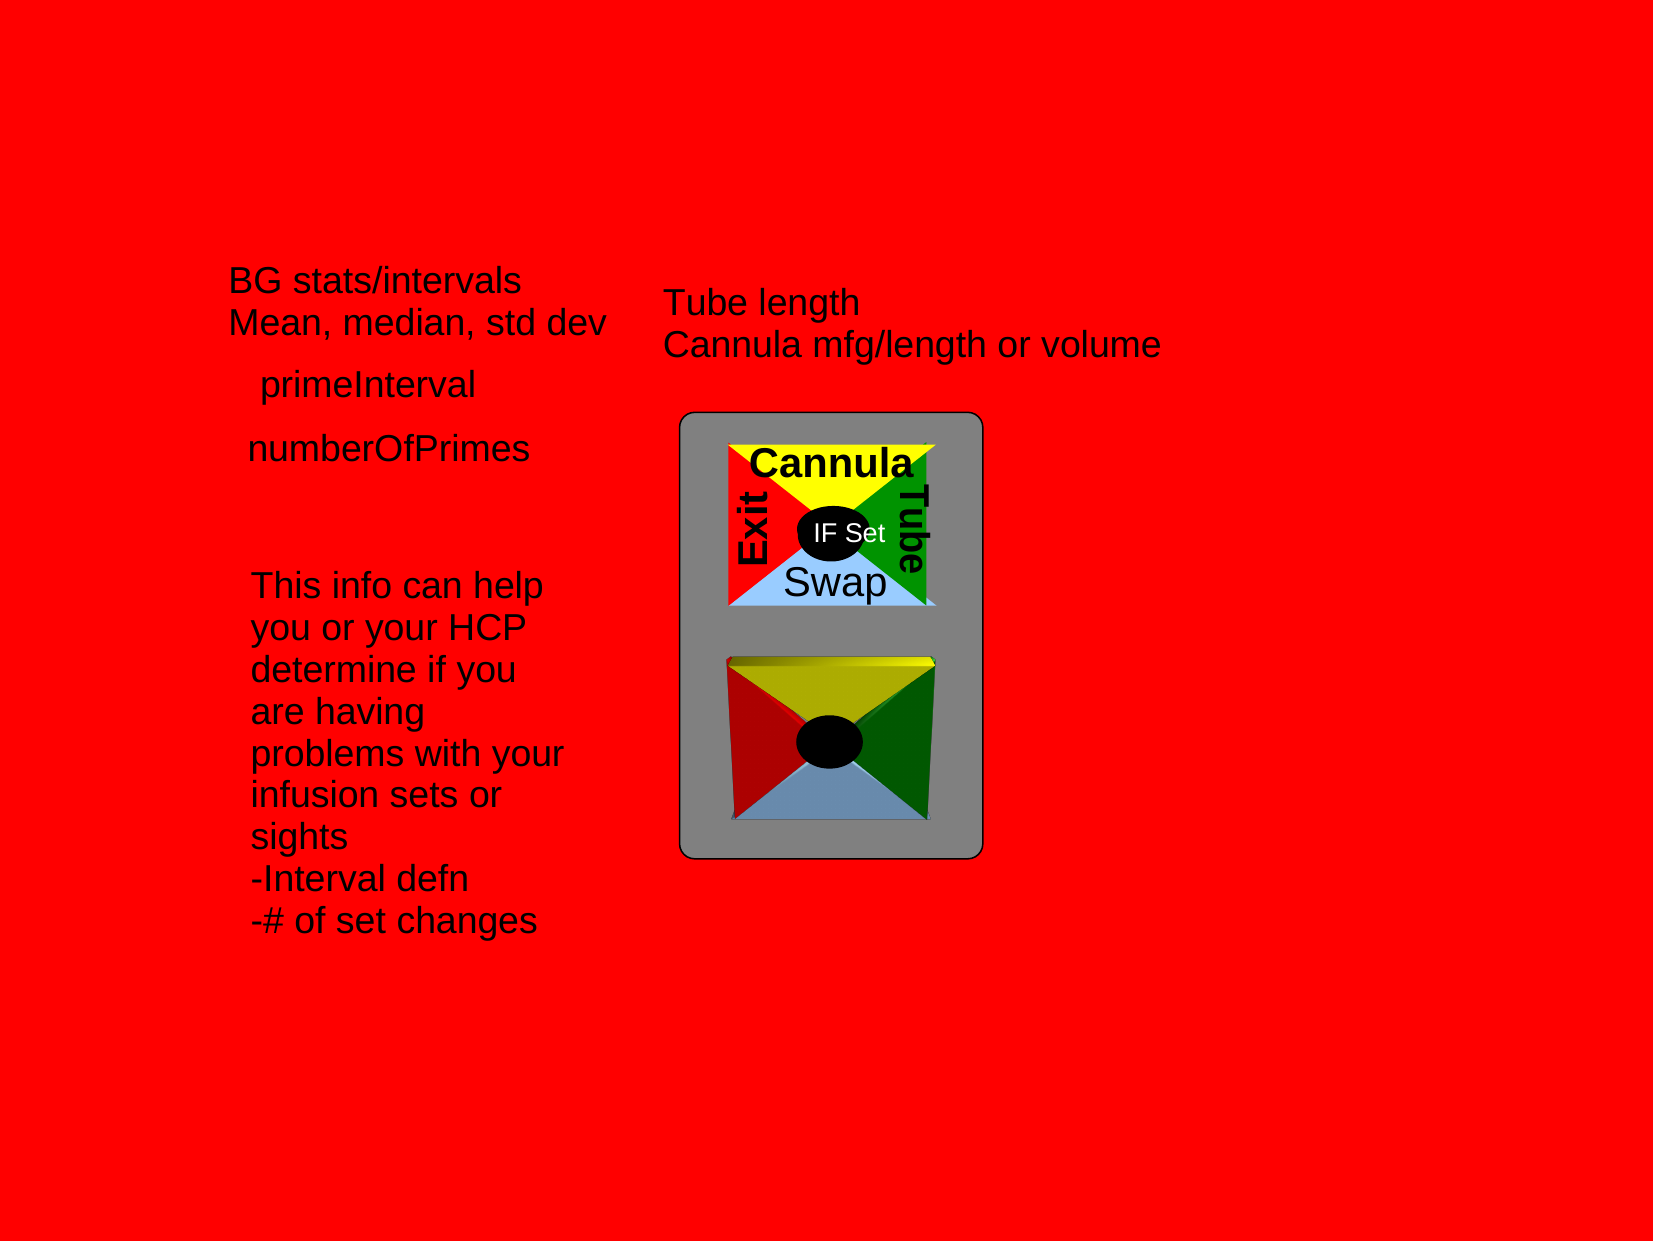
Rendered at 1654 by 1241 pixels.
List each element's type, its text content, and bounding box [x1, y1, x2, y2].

text_box Tube length Cannula mfg/length or volume [648, 275, 1188, 374]
text_box Swap [775, 549, 896, 582]
text_box BG stats/intervals Mean, median, std dev [213, 252, 672, 352]
text_box Cannula [765, 430, 898, 492]
text_box Tube [905, 538, 918, 546]
text_box [679, 412, 983, 859]
text_box primeInterval [245, 356, 557, 414]
text_box Exit [720, 445, 775, 614]
text_box This info can help you or your HCP determine if you are having problems with your infusion sets or sights -Interval defn -# of set changes [235, 557, 588, 950]
text_box numberOfPrimes [232, 420, 583, 478]
text_box IF Set [798, 508, 867, 540]
text_box Tube [905, 457, 947, 603]
